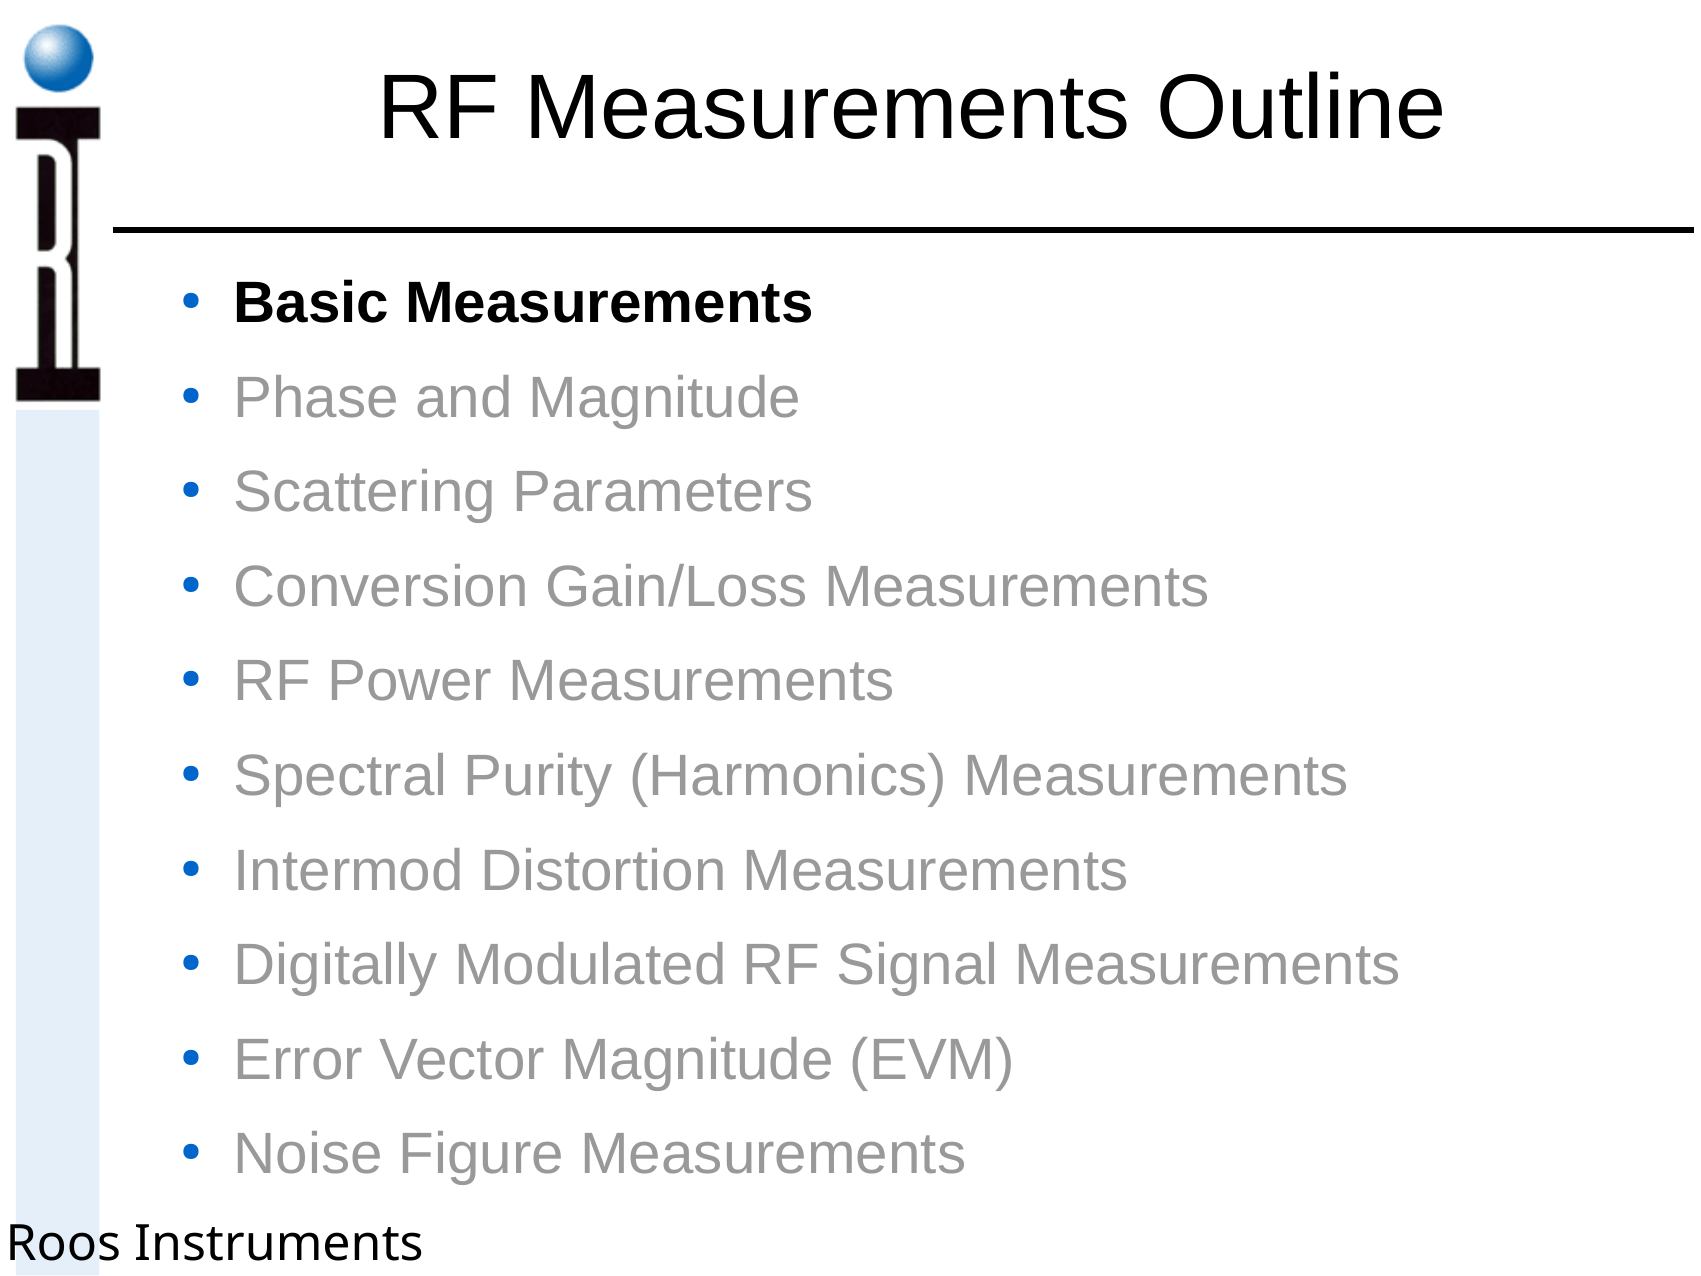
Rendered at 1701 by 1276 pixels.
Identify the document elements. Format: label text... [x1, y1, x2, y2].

list Basic Measurements Phase and Magnitude Scattering Parameters Conversion Gain/Loss Measurements RF Power Measurements Spectral Purity (Harmonics) Measurements Intermod Distortion Measurements Digitally Modulated RF Signal Measurements Error Vector Magnitude (EVM) Noise Figure Measurements [162, 270, 1701, 1186]
title RF Measurements Outline [124, 0, 1701, 214]
picture [11, 20, 106, 409]
